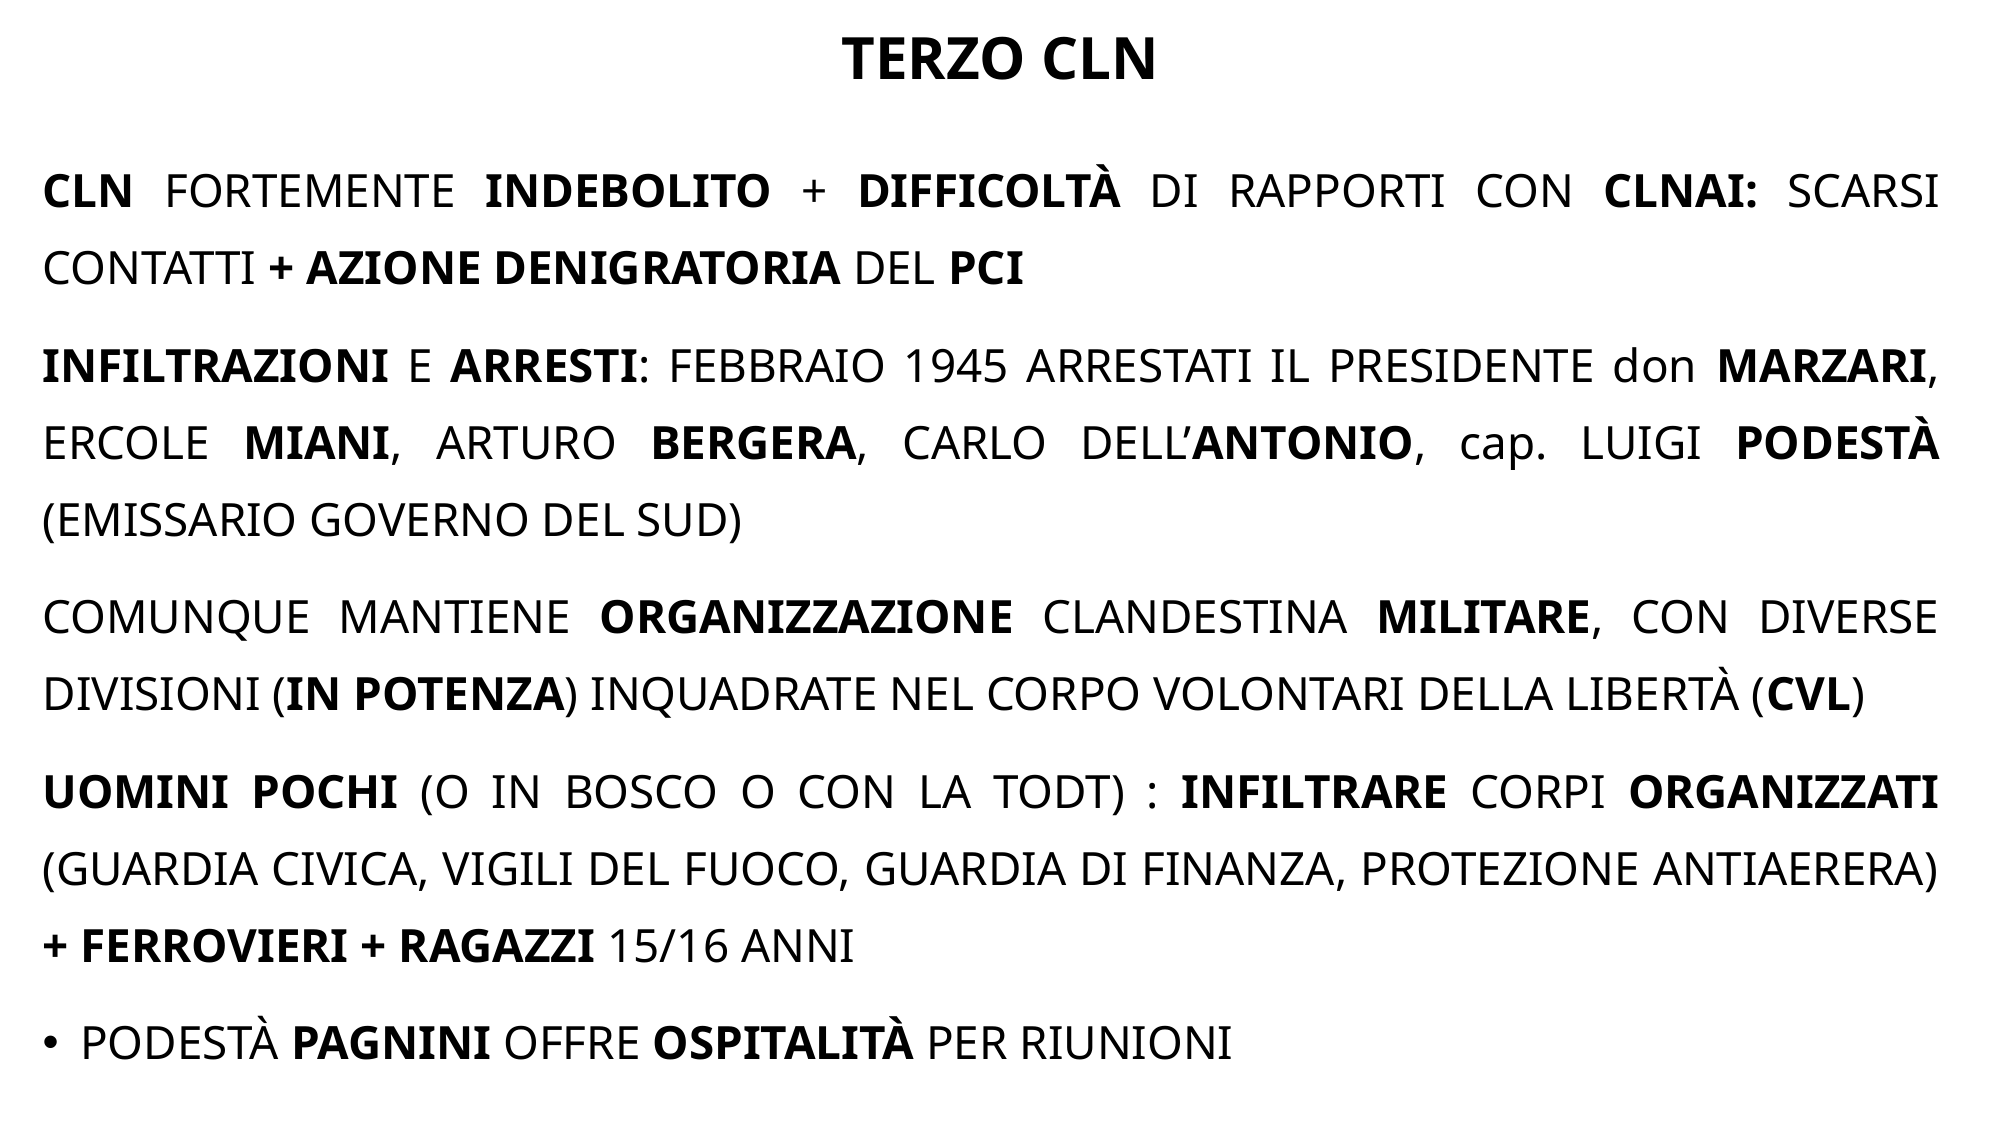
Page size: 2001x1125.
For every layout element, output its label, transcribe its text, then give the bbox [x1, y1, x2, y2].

list CLN FORTEMENTE INDEBOLITO + DIFFICOLTÀ DI RAPPORTI CON CLNAI: SCARSI CONTATTI + AZIONE DENIGRATORIA DEL PCI INFILTRAZIONI E ARRESTI: FEBBRAIO 1945 ARRESTATI IL PRESIDENTE don MARZARI, ERCOLE MIANI, ARTURO BERGERA, CARLO DELL’ANTONIO, cap. LUIGI PODESTÀ (EMISSARIO GOVERNO DEL SUD) COMUNQUE MANTIENE ORGANIZZAZIONE CLANDESTINA MILITARE, CON DIVERSE DIVISIONI (IN POTENZA) INQUADRATE NEL CORPO VOLONTARI DELLA LIBERTÀ (CVL) UOMINI POCHI (O IN BOSCO O CON LA TODT) : INFILTRARE CORPI ORGANIZZATI (GUARDIA CIVICA, VIGILI DEL FUOCO, GUARDIA DI FINANZA, PROTEZIONE ANTIAERERA) + FERROVIERI + RAGAZZI 15/16 ANNI PODESTÀ PAGNINI OFFRE OSPITALITÀ PER RIUNIONI [27, 132, 1956, 1104]
title TERZO CLN [137, 21, 1863, 92]
